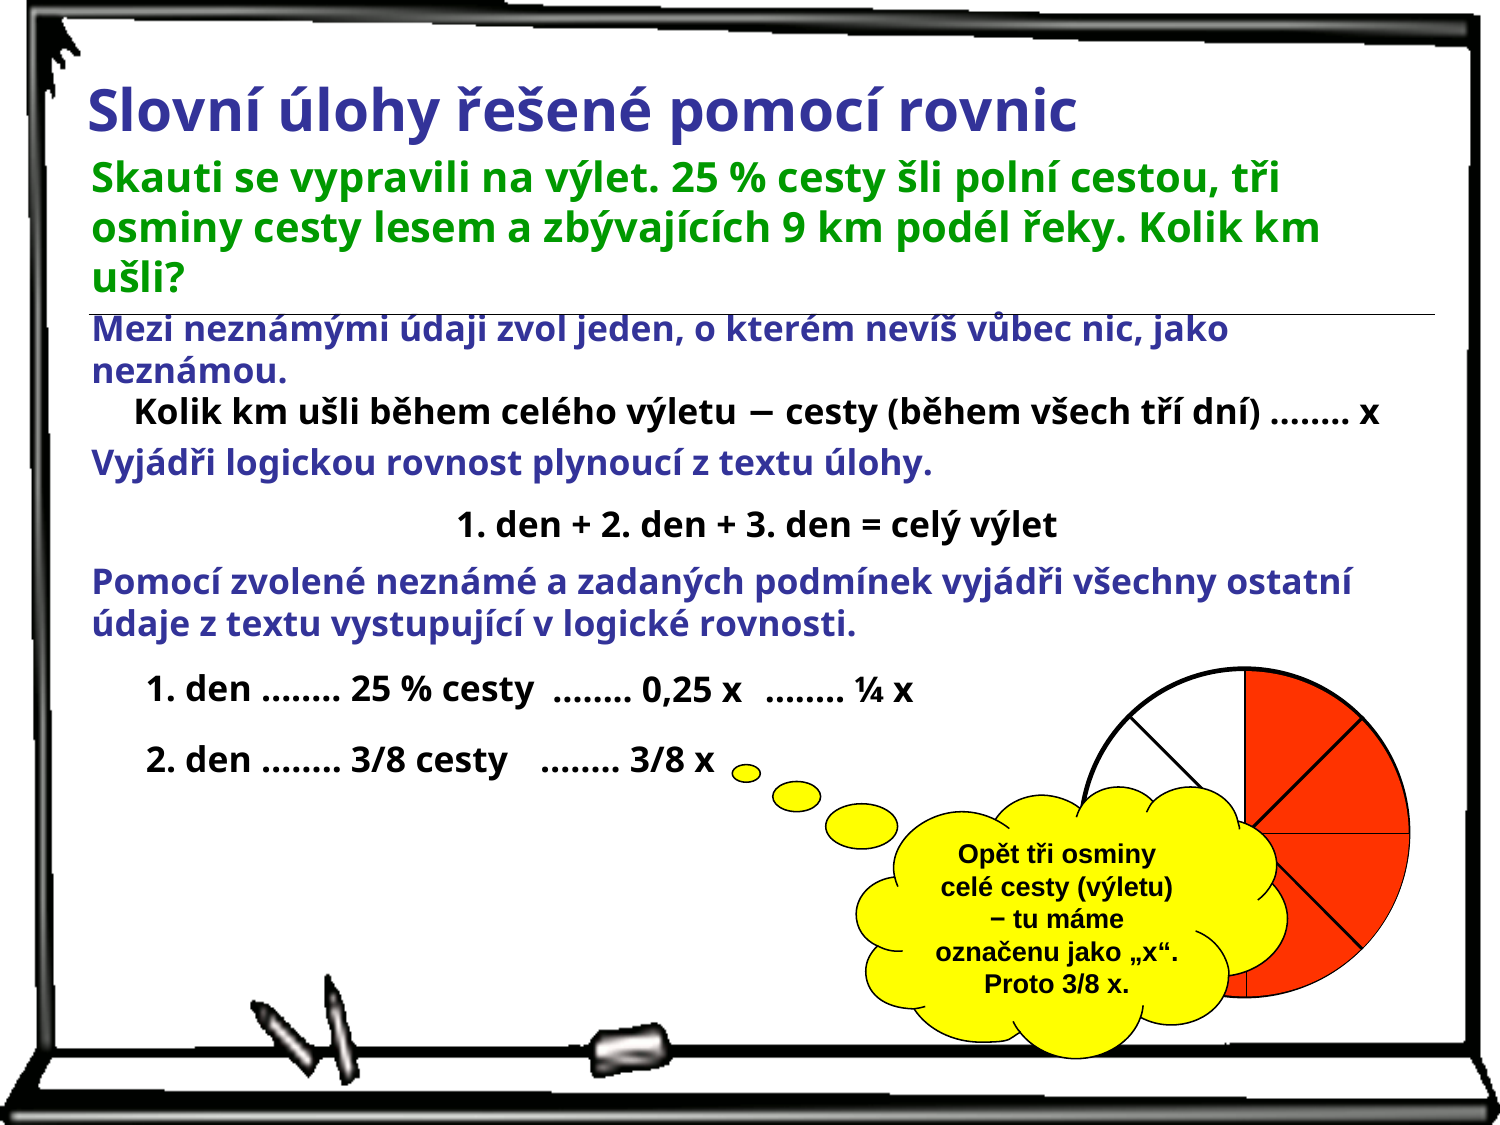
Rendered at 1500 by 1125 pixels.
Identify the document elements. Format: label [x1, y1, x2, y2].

text_box [762, 579, 769, 590]
text_box [613, 173, 622, 178]
text_box [870, 172, 878, 183]
text_box [988, 174, 998, 187]
text_box [968, 576, 976, 587]
text_box [689, 576, 697, 587]
text_box [76, 323, 1438, 374]
text_box [435, 621, 442, 627]
text_box [160, 368, 167, 374]
text_box [1214, 326, 1222, 337]
text_box [239, 368, 247, 374]
text_box [722, 621, 730, 627]
text_box [429, 326, 437, 337]
text_box [174, 172, 183, 187]
text_box [995, 323, 1002, 337]
text_box [1163, 174, 1173, 187]
text_box [253, 576, 261, 587]
text_box [130, 729, 987, 812]
text_box [807, 173, 816, 178]
text_box [1233, 579, 1241, 590]
text_box [1190, 172, 1199, 187]
text_box [805, 579, 813, 590]
text_box [615, 326, 623, 337]
text_box [602, 621, 610, 627]
text_box [1193, 323, 1199, 330]
text_box [407, 323, 414, 337]
text_box [918, 576, 924, 583]
text_box [330, 323, 338, 334]
text_box [76, 385, 1438, 487]
text_box [947, 576, 955, 587]
text_box [580, 621, 588, 627]
text_box [1202, 576, 1210, 587]
text_box [577, 172, 585, 183]
text_box [963, 174, 972, 187]
text_box [783, 579, 791, 590]
text_box [541, 326, 549, 337]
text_box [553, 172, 561, 185]
text_box [76, 576, 1438, 627]
text_box [263, 173, 272, 178]
text_box [347, 174, 356, 187]
text_box [1018, 326, 1025, 337]
text_box [123, 172, 129, 179]
text_box [520, 323, 528, 334]
text_box [130, 659, 1410, 1059]
text_box [733, 323, 739, 330]
text_box [517, 181, 525, 188]
text_box [1079, 576, 1087, 587]
text_box [121, 621, 129, 627]
text_box [217, 368, 224, 374]
text_box [120, 579, 128, 590]
text_box [76, 172, 1431, 280]
text_box [914, 323, 922, 334]
text_box [765, 621, 772, 627]
text_box [1099, 173, 1108, 178]
text_box [99, 368, 106, 374]
text_box [298, 172, 306, 185]
text_box [72, 54, 1341, 162]
text_box [973, 323, 981, 334]
text_box [417, 172, 425, 185]
text_box [391, 181, 399, 188]
text_box [825, 803, 898, 849]
text_box [148, 181, 156, 188]
text_box [275, 579, 283, 590]
text_box [787, 621, 795, 627]
text_box [177, 579, 185, 590]
text_box [622, 579, 630, 590]
text_box [701, 326, 709, 337]
text_box [104, 323, 111, 335]
picture [0, 0, 1500, 1125]
text_box [1021, 579, 1029, 590]
text_box [205, 368, 212, 374]
text_box [322, 172, 330, 183]
text_box [76, 498, 1438, 549]
